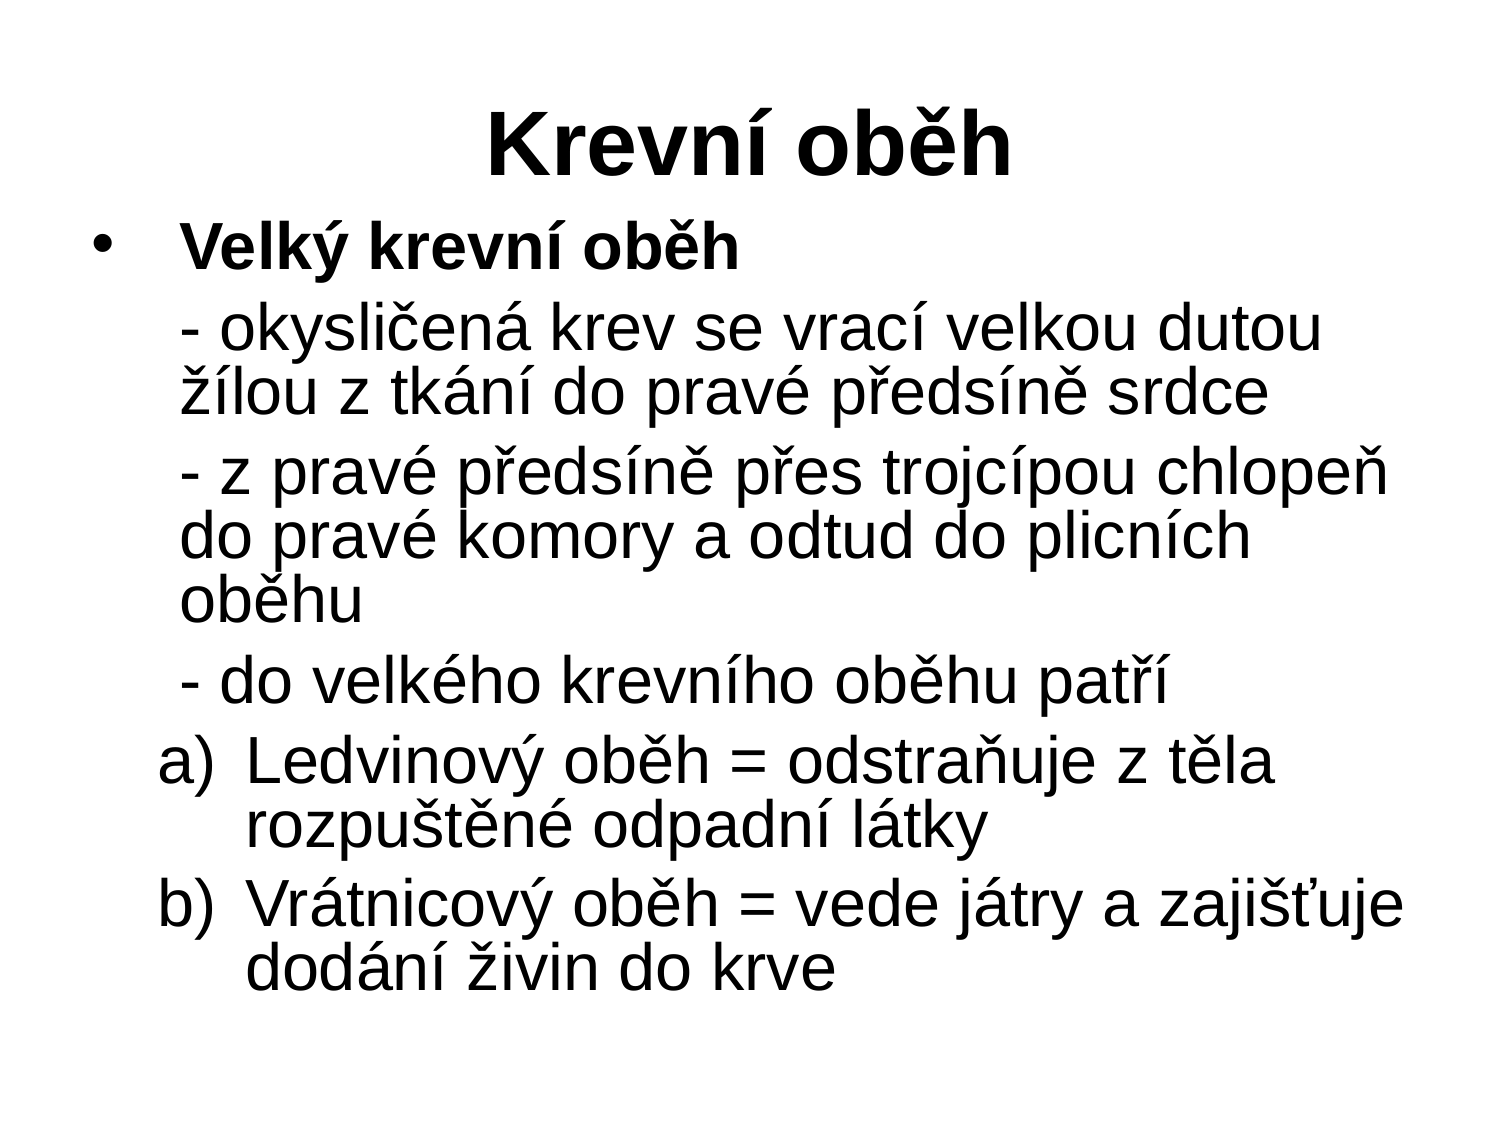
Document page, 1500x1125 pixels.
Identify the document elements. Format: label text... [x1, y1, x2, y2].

title Krevní oběh [75, 45, 1426, 233]
list Velký krevní oběh - okysličená krev se vrací velkou dutou žílou z tkání do pravé předsíně srdce - z pravé předsíně přes trojcípou chlopeň do pravé komory a odtud do plicních oběhu - do velkého krevního oběhu patří Ledvinový oběh = odstraňuje z těla rozpuštěné odpadní látky Vrátnicový oběh = vede játry a zajišťuje dodání živin do krve [76, 210, 1427, 1075]
